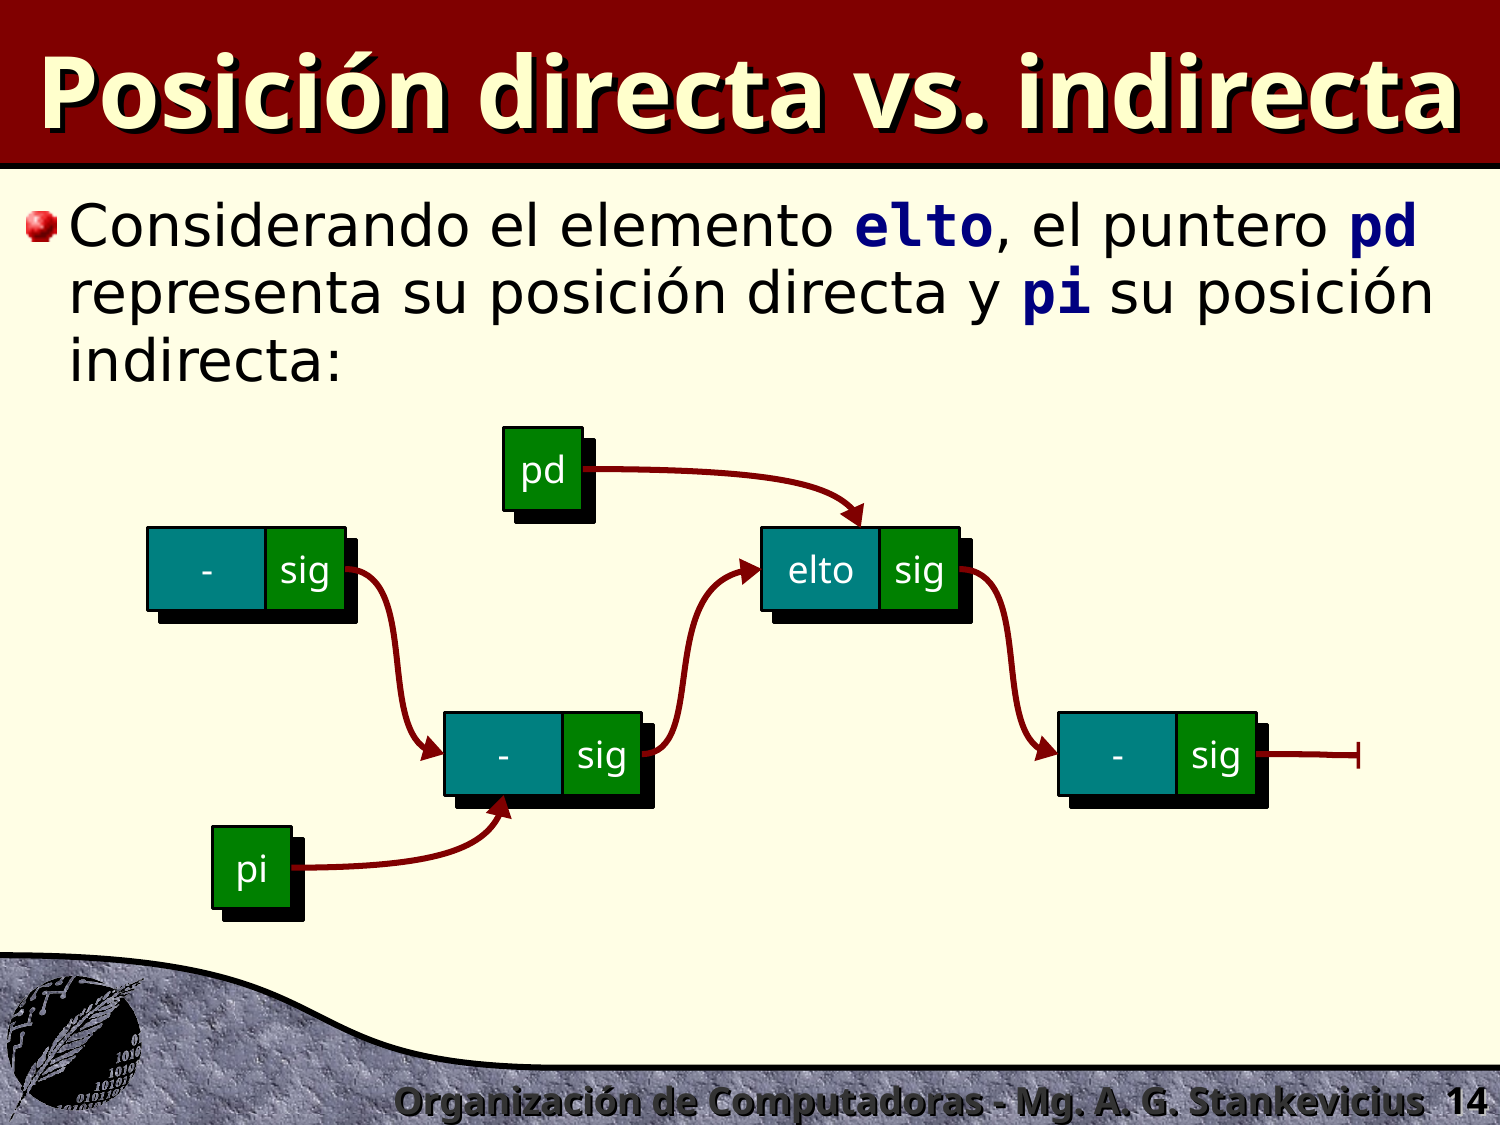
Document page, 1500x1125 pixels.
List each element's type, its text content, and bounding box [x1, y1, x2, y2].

picture [1058, 1100, 1065, 1110]
text_box [1070, 758, 1268, 808]
text_box - [444, 712, 562, 796]
picture [802, 1100, 806, 1110]
text_box - [1058, 712, 1176, 796]
list Considerando el elemento elto, el puntero pd representa su posición directa y pi su posición indirecta: [11, 192, 1486, 935]
text_box sig [562, 712, 642, 796]
text_box [1257, 724, 1268, 751]
text_box [583, 439, 595, 466]
text_box [159, 573, 357, 623]
text_box [960, 539, 972, 567]
text_box [456, 796, 501, 808]
text_box [642, 724, 654, 751]
text_box pd [503, 427, 583, 511]
text_box elto [761, 527, 879, 611]
text_box - [147, 527, 265, 611]
text_box [505, 756, 654, 808]
text_box sig [879, 527, 960, 611]
text_box sig [265, 527, 346, 611]
text_box [223, 871, 304, 921]
text_box [515, 473, 595, 523]
picture [448, 1100, 455, 1110]
text_box sig [1176, 712, 1257, 796]
text_box [292, 838, 304, 864]
text_box pi [212, 826, 292, 909]
title Posición directa vs. indirecta [15, 5, 1485, 160]
picture [0, 959, 1500, 1125]
text_box [773, 573, 972, 623]
text_box [346, 539, 357, 567]
